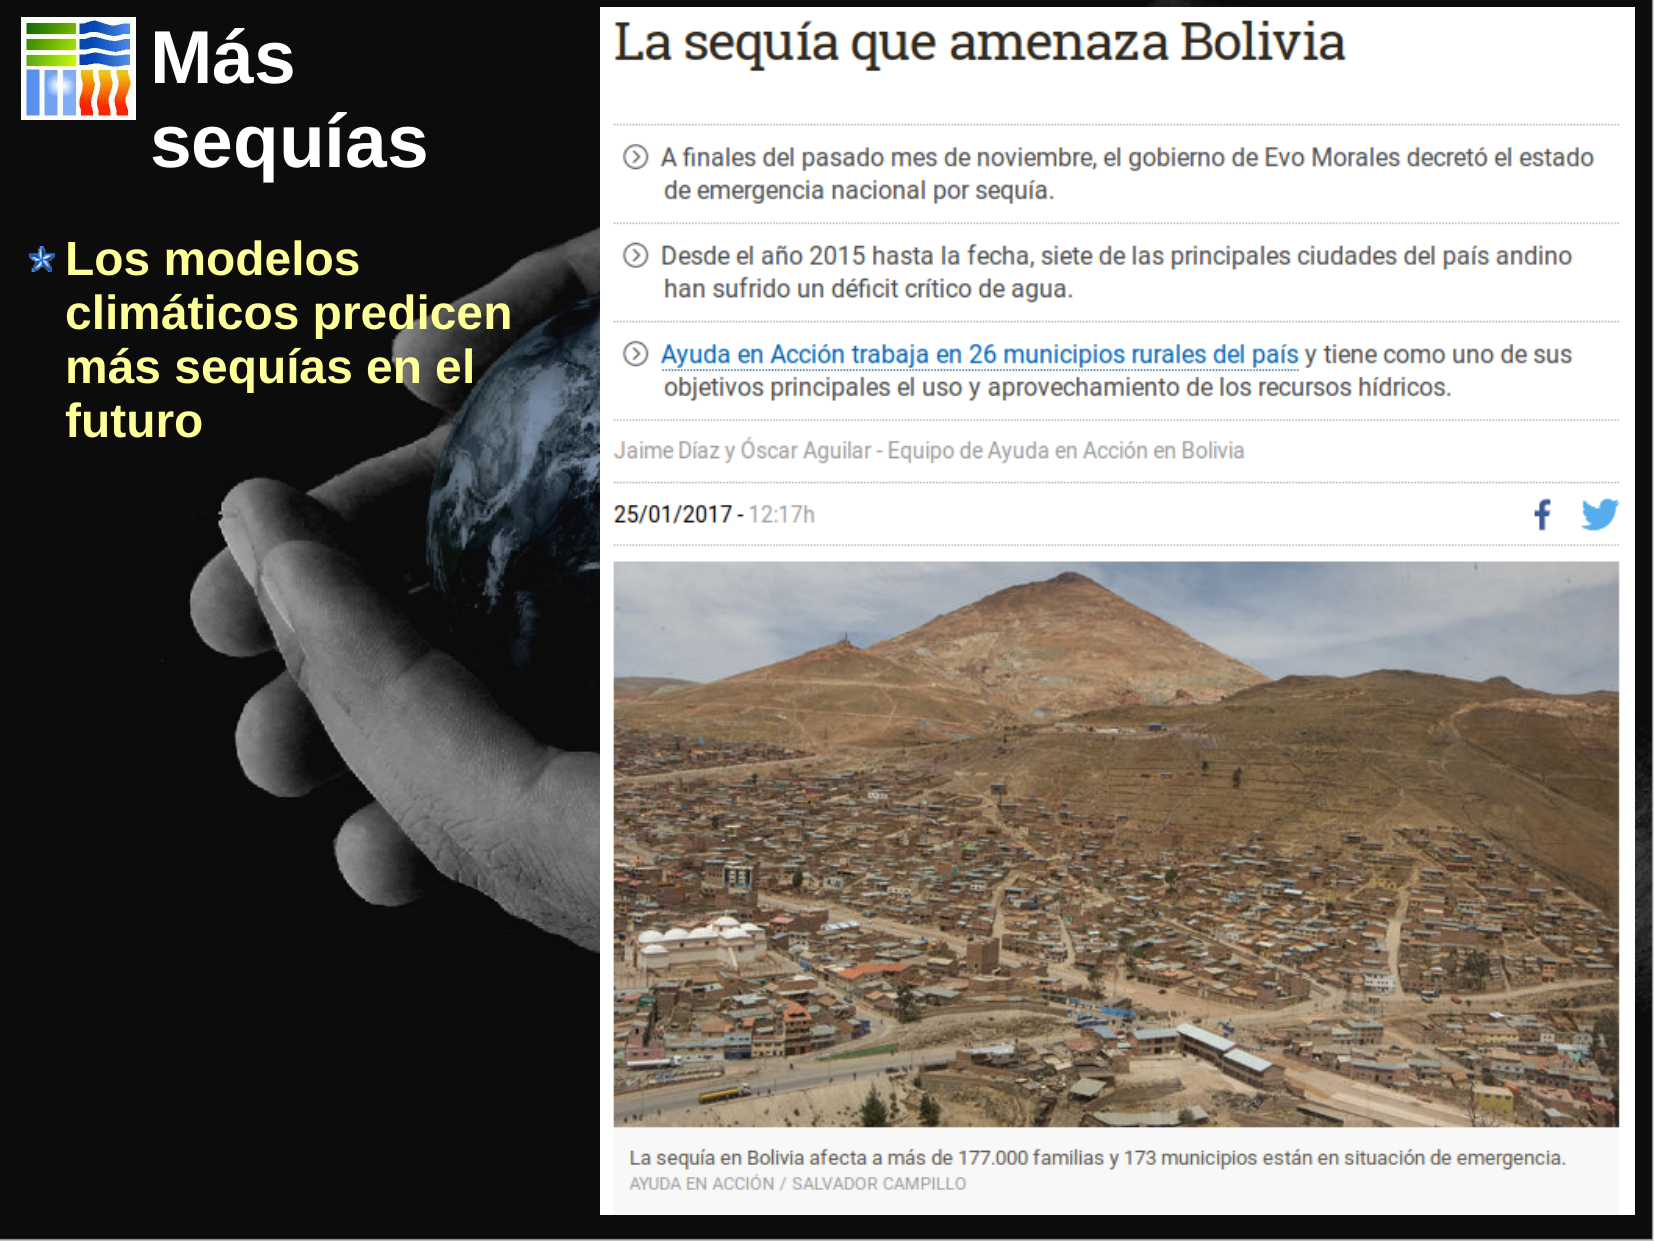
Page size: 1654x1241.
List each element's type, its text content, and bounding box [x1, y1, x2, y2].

title Más sequías [150, 15, 581, 184]
picture [0, 0, 1654, 1241]
text_box Los modelos climáticos predicen más sequías en el futuro [15, 225, 571, 710]
